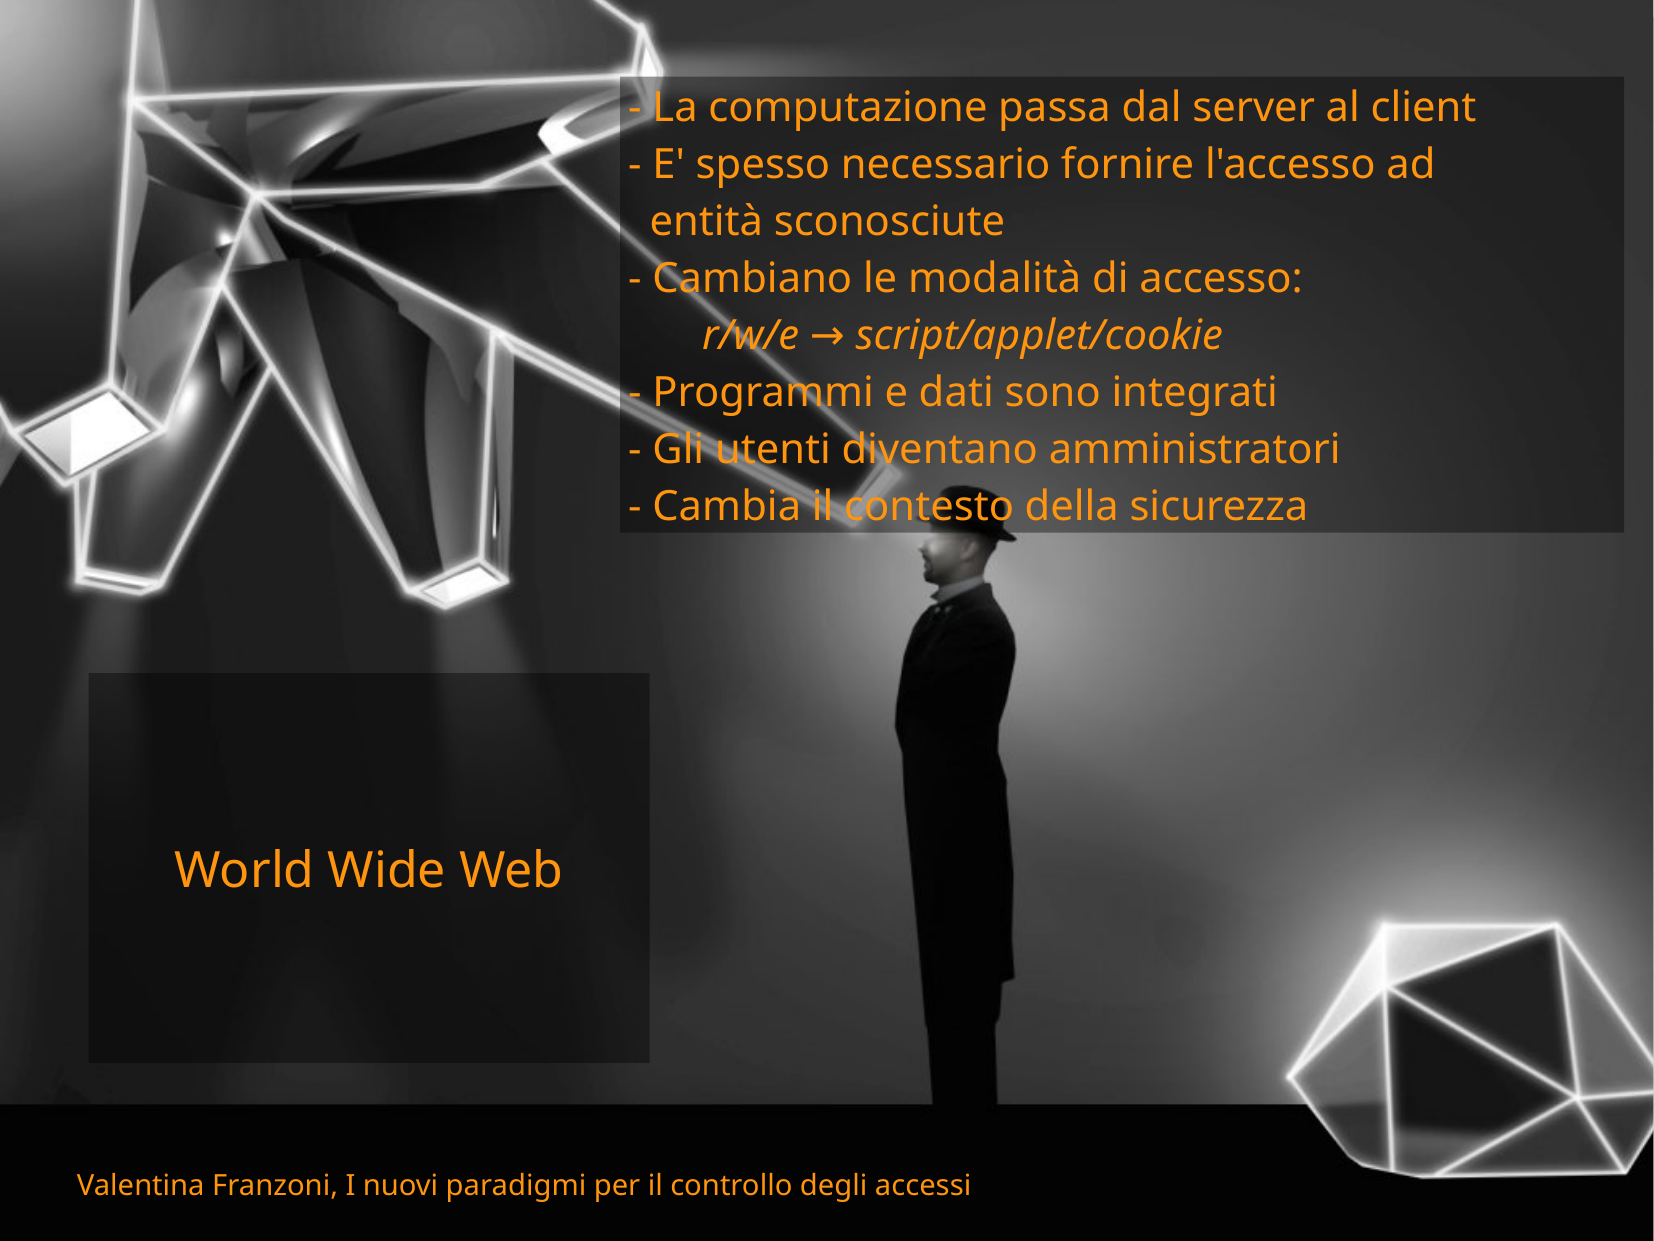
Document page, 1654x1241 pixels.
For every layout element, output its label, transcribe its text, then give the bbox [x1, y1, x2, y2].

title Valentina Franzoni, I nuovi paradigmi per il controllo degli accessi [76, 1139, 1465, 1229]
picture [0, 0, 1654, 1241]
title World Wide Web [88, 673, 650, 1063]
title - La computazione passa dal server al client - E' spesso necessario fornire l'accesso ad entità sconosciute - Cambiano le modalità di accesso: r/w/e → script/applet/cookie - Programmi e dati sono integrati - Gli utenti diventano amministratori - Cambia il contesto della sicurezza [620, 102, 1625, 507]
